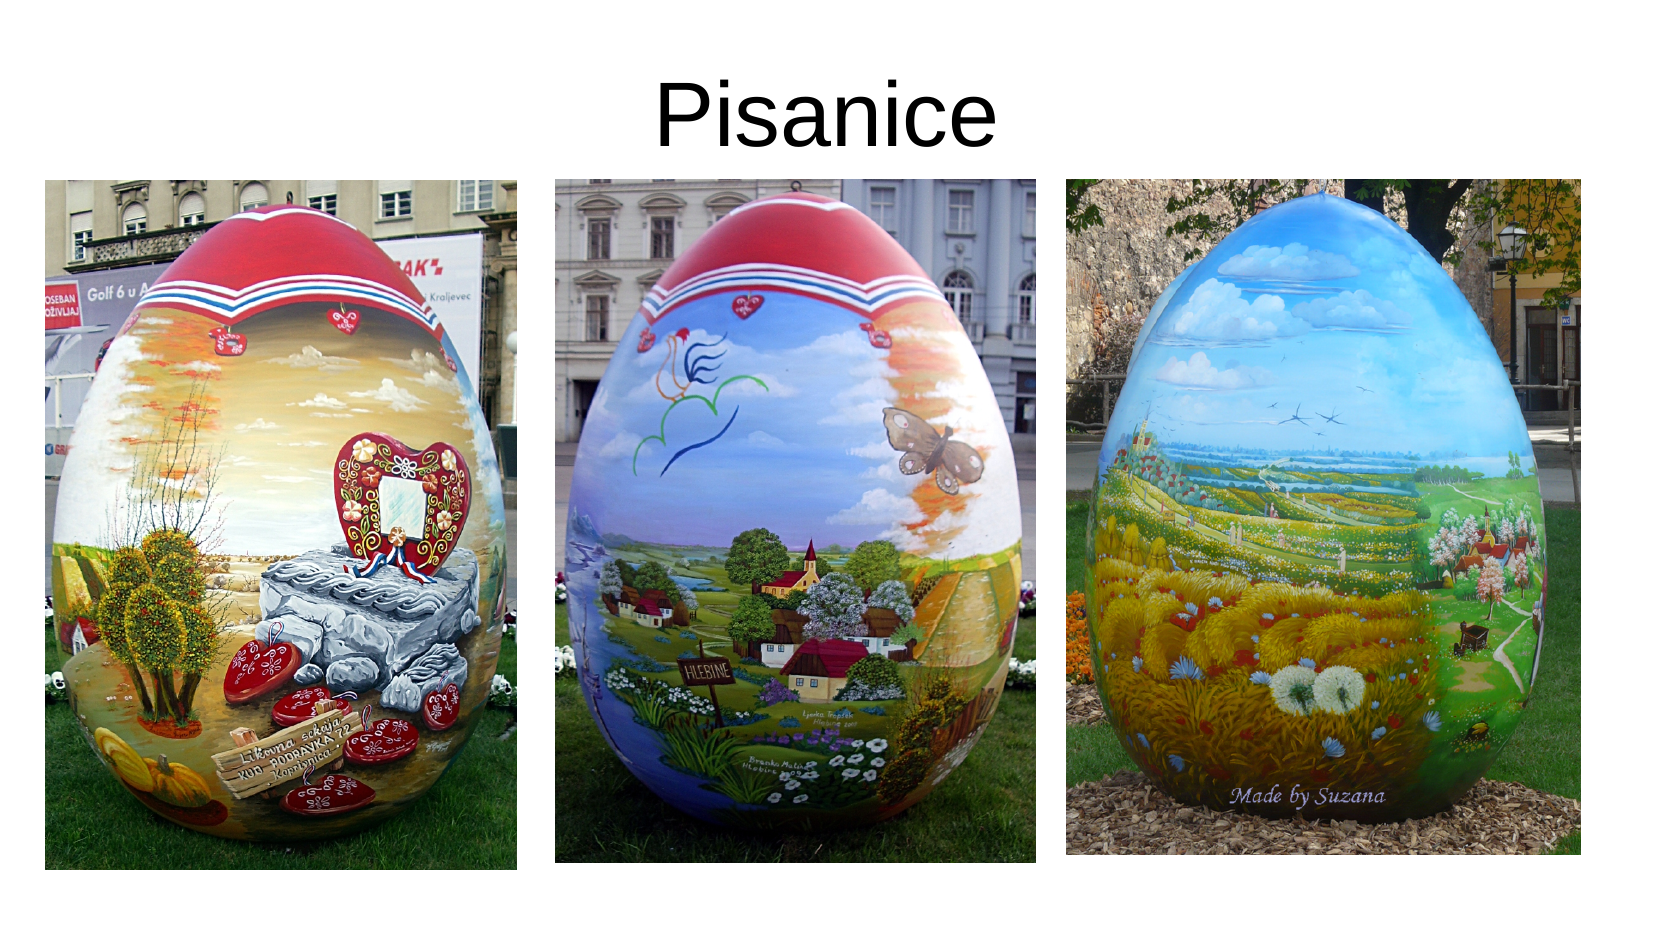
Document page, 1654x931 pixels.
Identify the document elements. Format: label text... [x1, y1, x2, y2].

picture [45, 180, 517, 871]
title Pisanice [82, 37, 1571, 193]
picture [555, 179, 1036, 863]
picture [1066, 179, 1581, 856]
